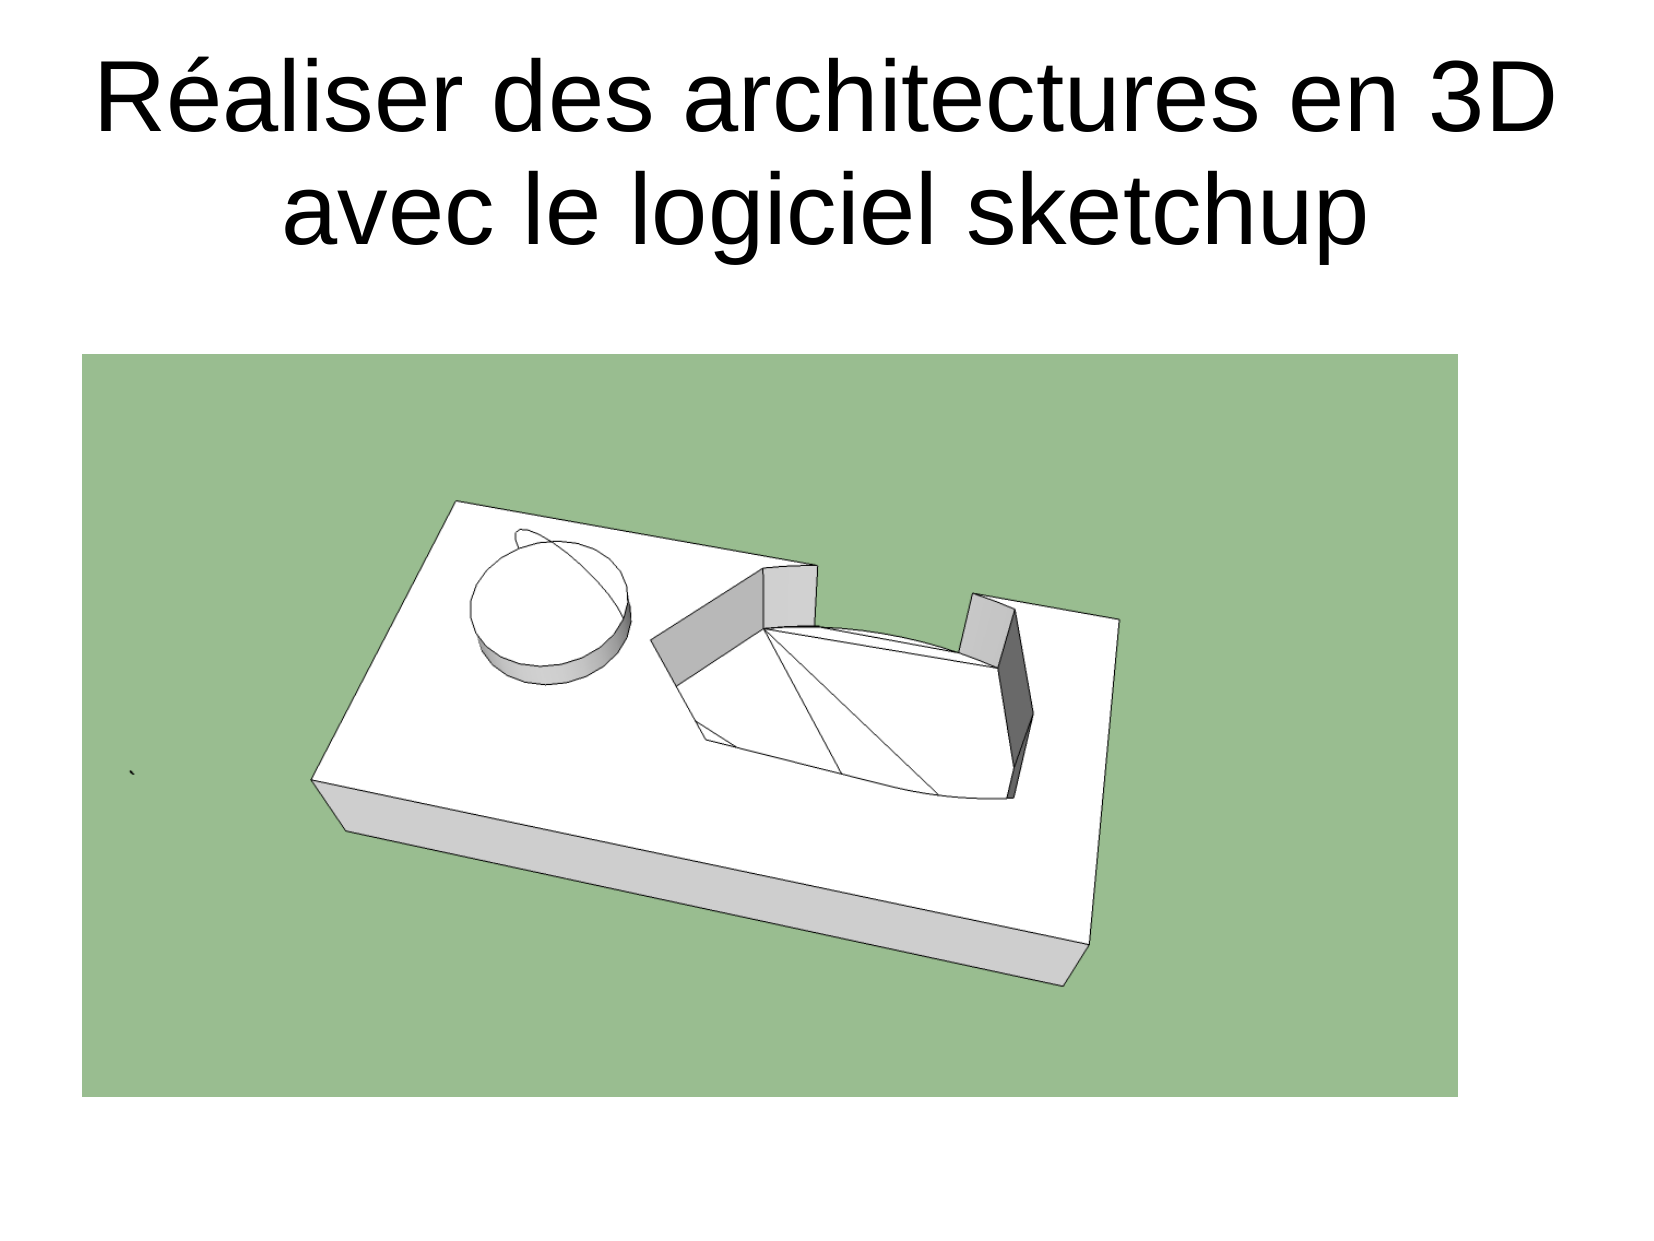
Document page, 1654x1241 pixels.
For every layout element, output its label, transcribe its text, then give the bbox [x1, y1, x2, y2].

title Réaliser des architectures en 3D avec le logiciel sketchup [82, 39, 1571, 266]
picture [82, 354, 1458, 1097]
